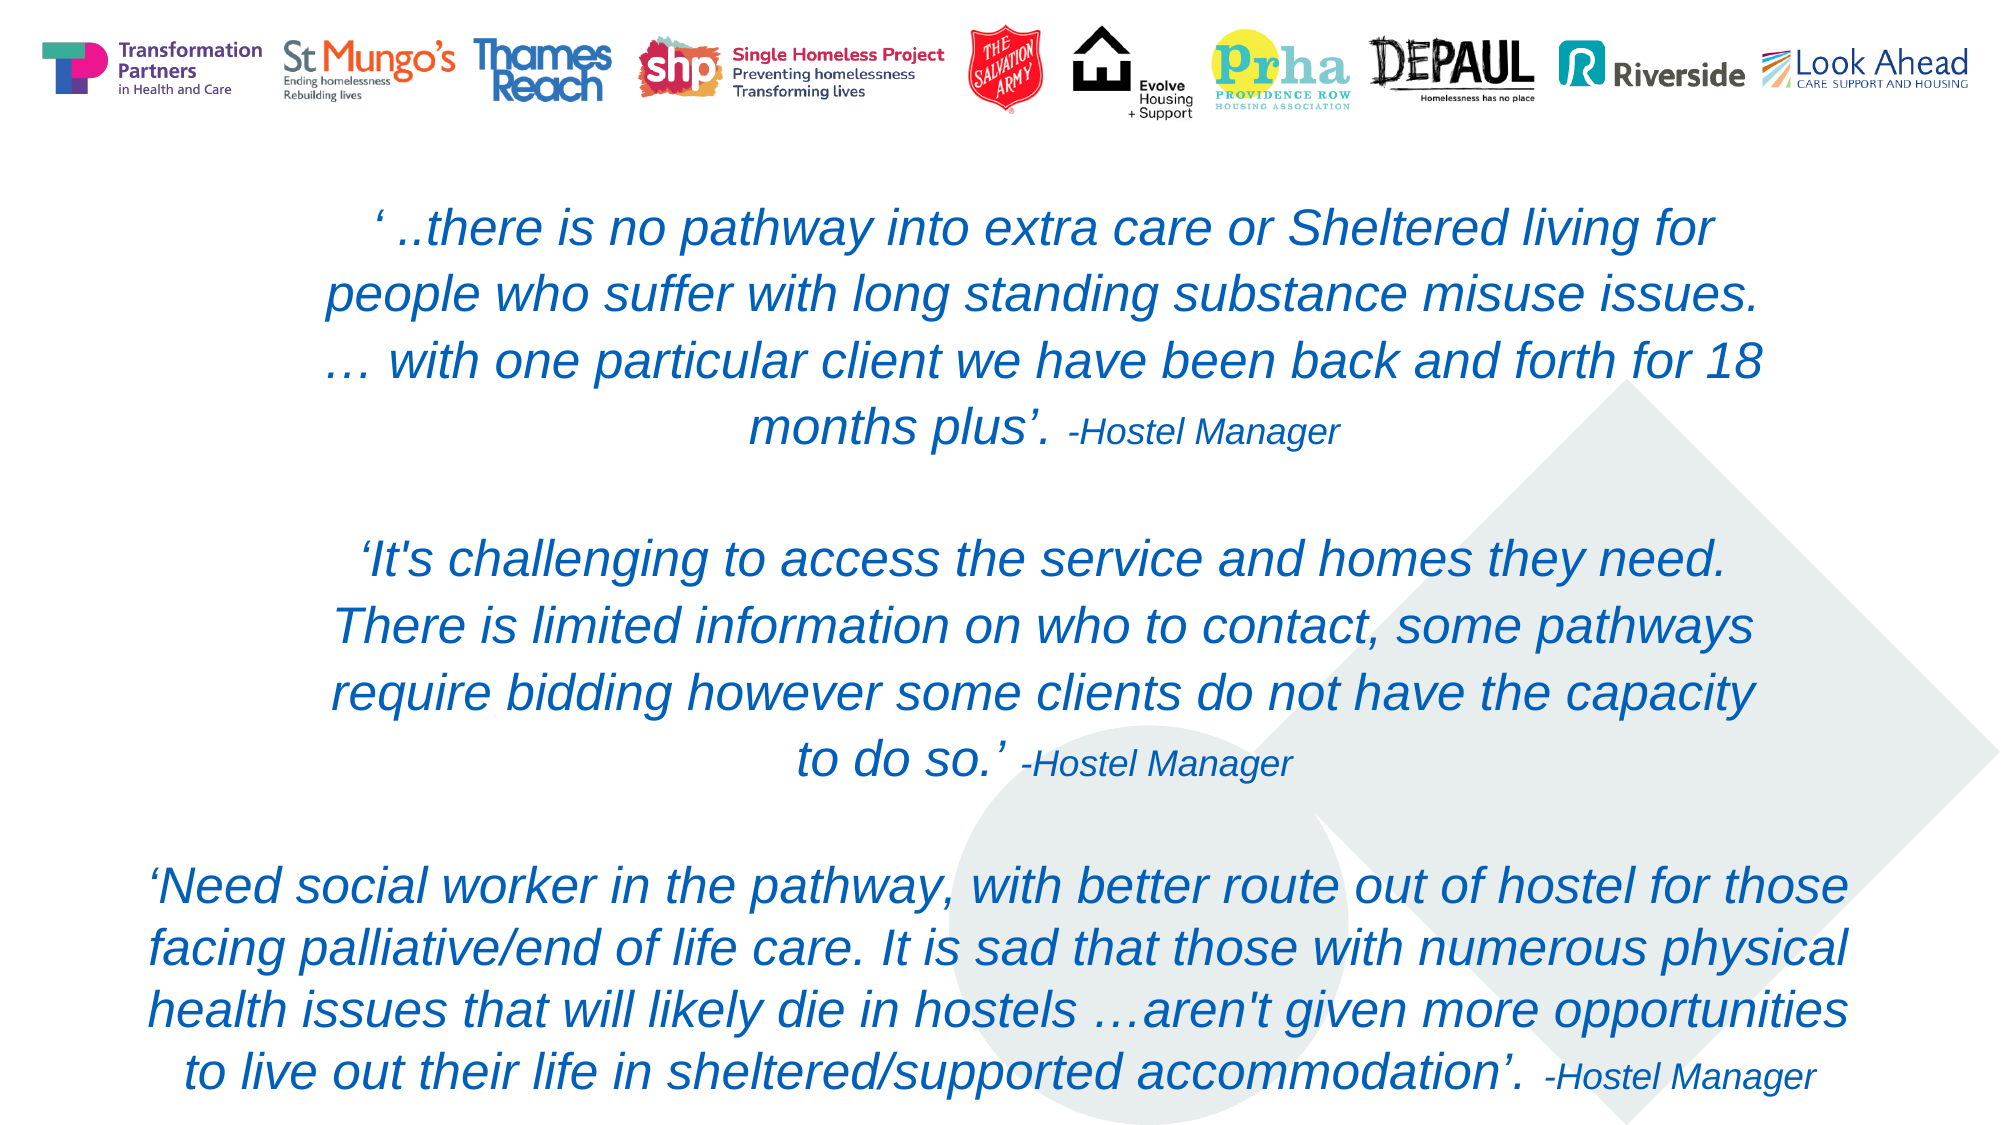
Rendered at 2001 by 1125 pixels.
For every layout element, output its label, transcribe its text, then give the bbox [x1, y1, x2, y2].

picture [1550, 36, 1976, 104]
picture [467, 32, 624, 110]
picture [275, 32, 461, 110]
picture [1065, 21, 1195, 121]
picture [1363, 32, 1543, 110]
list ‘ ..there is no pathway into extra care or Sheltered living for people who suffer with long standing substance misuse issues. … with one particular client we have been back and forth for 18 months plus’. -Hostel Manager ‘It's challenging to access the service and homes they need. There is limited information on who to contact, some pathways require bidding however some clients do not have the capacity to do so.’ -Hostel Manager ‘Need social worker in the pathway, with better route out of hostel for those facing palliative/end of life care. It is sad that those with numerous physical health issues that will likely die in hostels …aren't given more opportunities to live out their life in sheltered/supported accommodation’. -Hostel Manager [114, 181, 1886, 1109]
picture [965, 21, 1046, 121]
picture [1202, 25, 1356, 117]
picture [630, 31, 953, 112]
